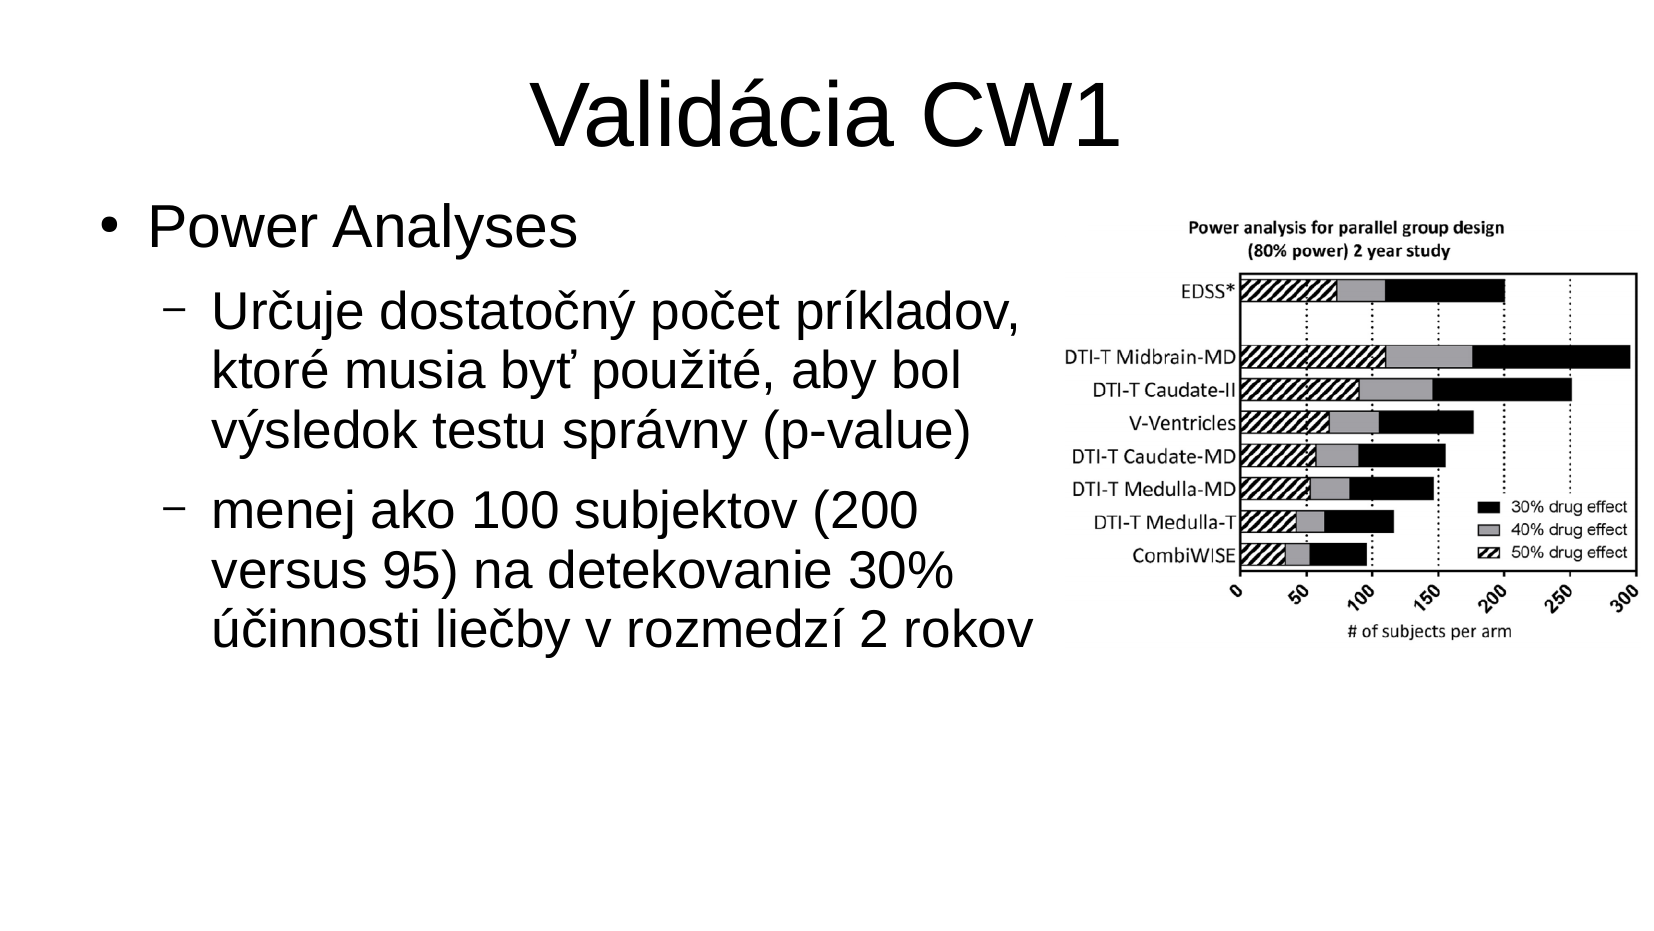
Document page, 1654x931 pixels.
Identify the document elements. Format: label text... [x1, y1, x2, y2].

picture [1058, 212, 1642, 650]
list Power Analyses Určuje dostatočný počet príkladov, ktoré musia byť použité, aby bol výsledok testu správny (p-value) menej ako 100 subjektov (200 versus 95) na detekovanie 30% účinnosti liečby v rozmedzí 2 rokov [82, 192, 1075, 732]
title Validácia CW1 [82, 37, 1571, 193]
